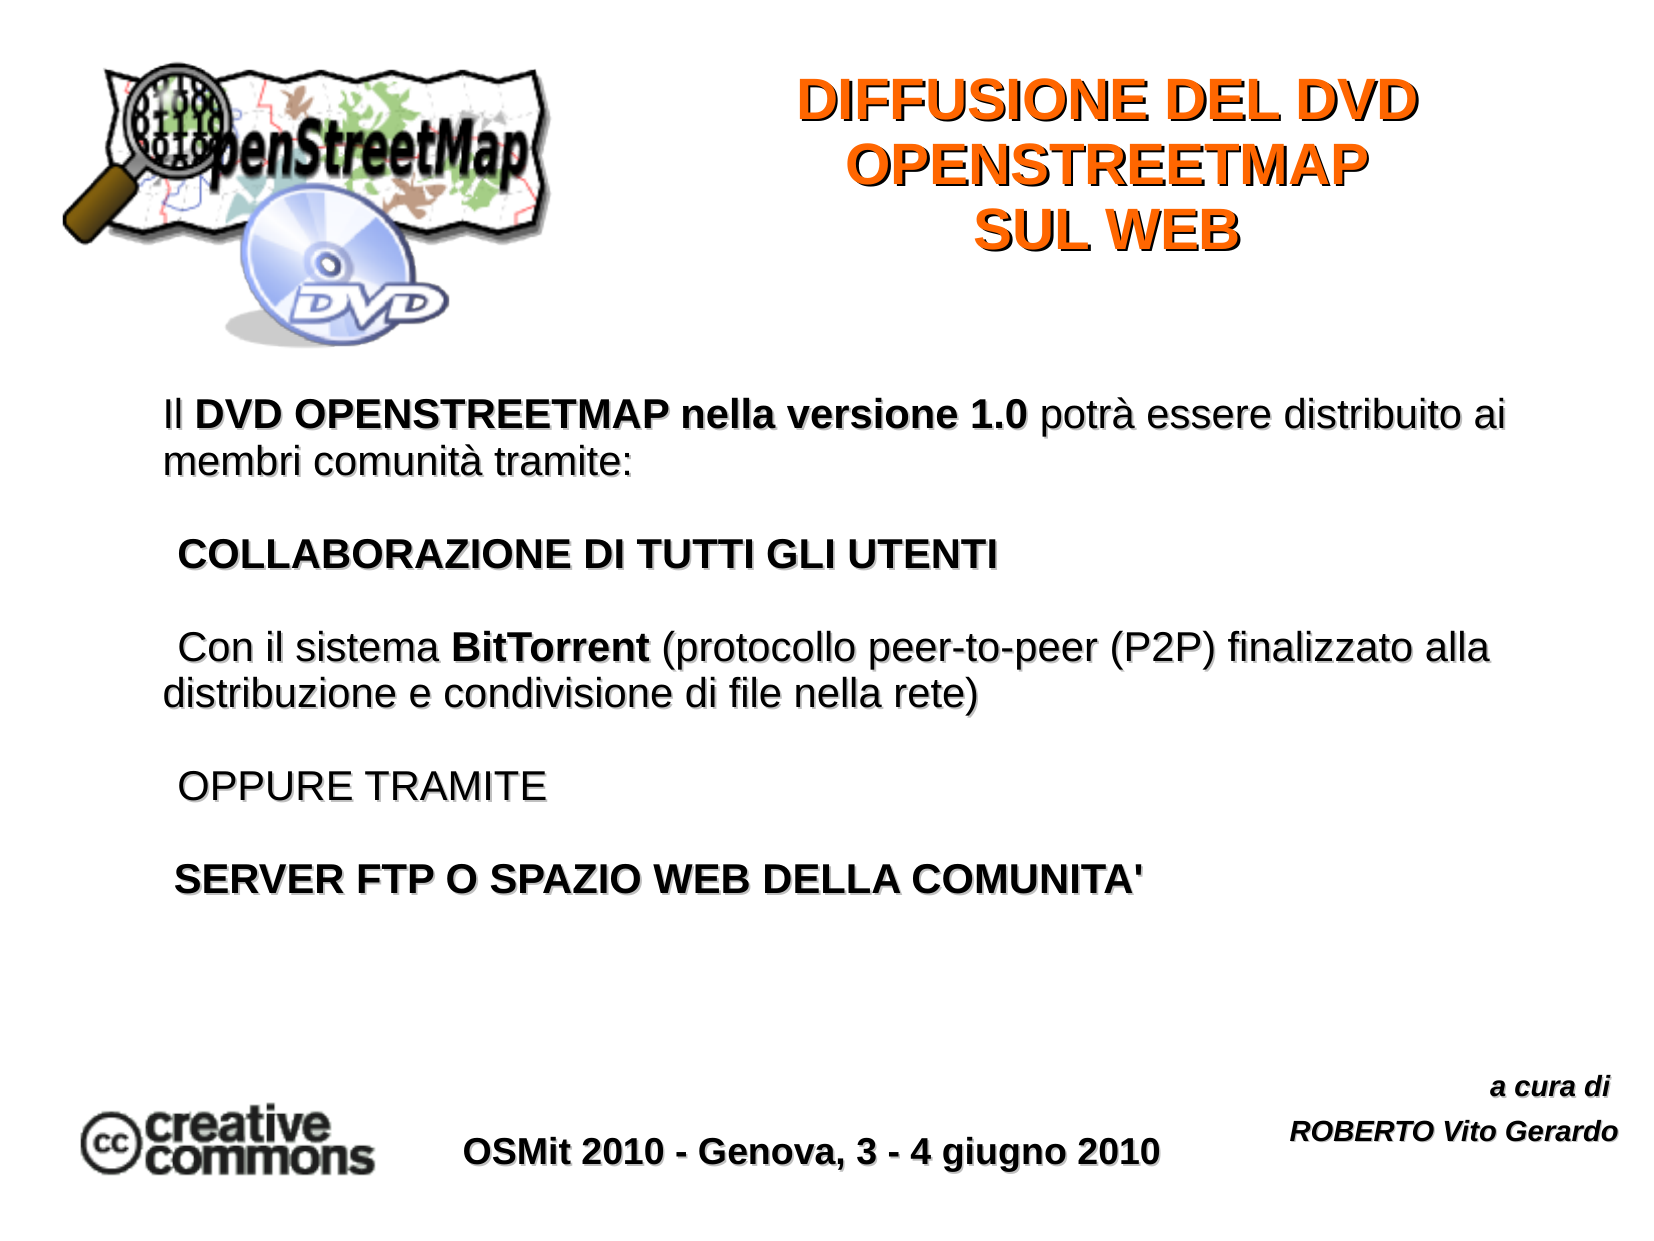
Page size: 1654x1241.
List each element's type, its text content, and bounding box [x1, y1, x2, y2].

text_box DIFFUSIONE DEL DVD OPENSTREETMAP SUL WEB [561, 59, 1654, 355]
picture [59, 58, 591, 355]
text_box Il DVD OPENSTREETMAP nella versione 1.0 potrà essere distribuito ai membri comunità tramite: COLLABORAZIONE DI TUTTI GLI UTENTI Con il sistema BitTorrent (protocollo peer-to-peer (P2P) finalizzato alla distribuzione e condivisione di file nella rete) OPPURE TRAMITE SERVER FTP O SPAZIO WEB DELLA COMUNITA' [147, 383, 1536, 1198]
picture [79, 1099, 147, 1182]
text_box a cura di ROBERTO Vito Gerardo [1536, 1062, 1634, 1184]
text_box [88, 324, 1595, 975]
